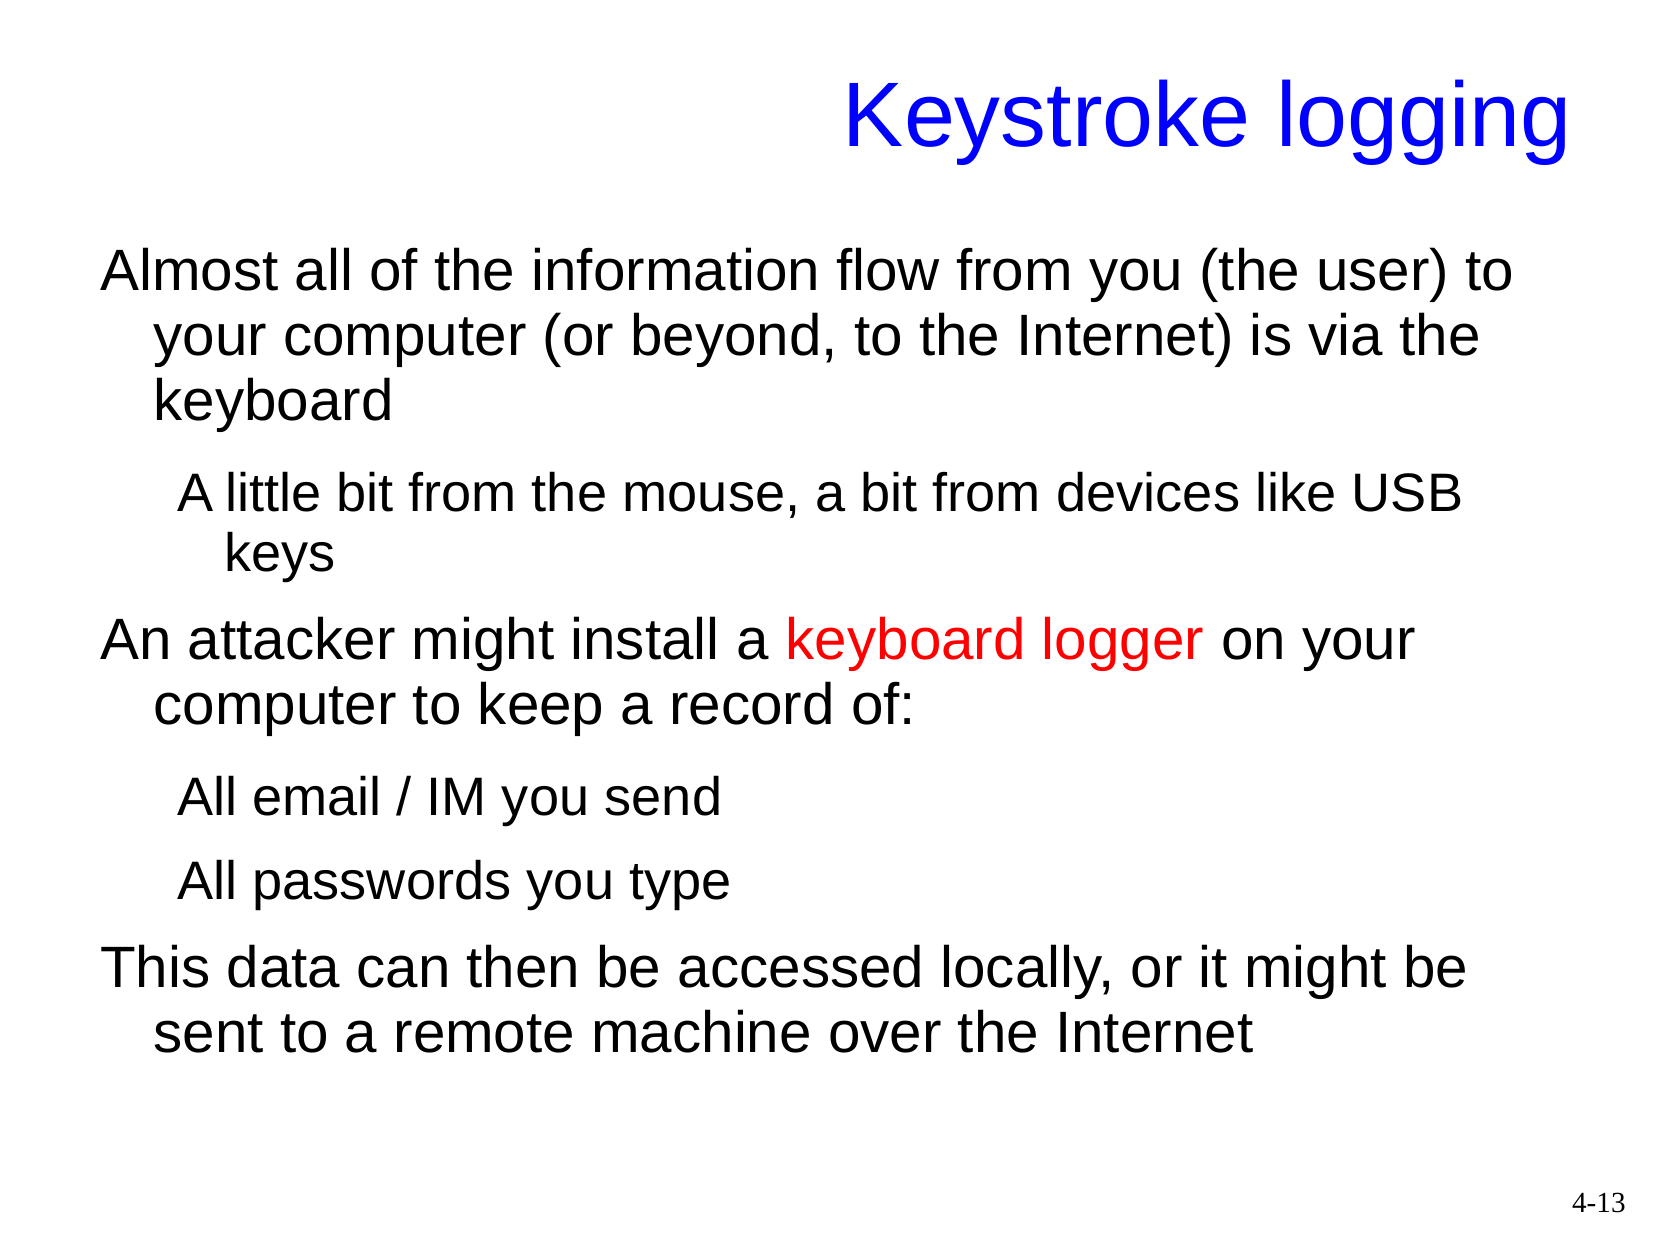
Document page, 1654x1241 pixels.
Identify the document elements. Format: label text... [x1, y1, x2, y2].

title Keystroke logging [84, 18, 1573, 211]
list Almost all of the information flow from you (the user) to your computer (or beyond, to the Internet) is via the keyboard A little bit from the mouse, a bit from devices like USB keys An attacker might install a keyboard logger on your computer to keep a record of: All email / IM you send All passwords you type This data can then be accessed locally, or it might be sent to a remote machine over the Internet [82, 237, 1571, 1156]
